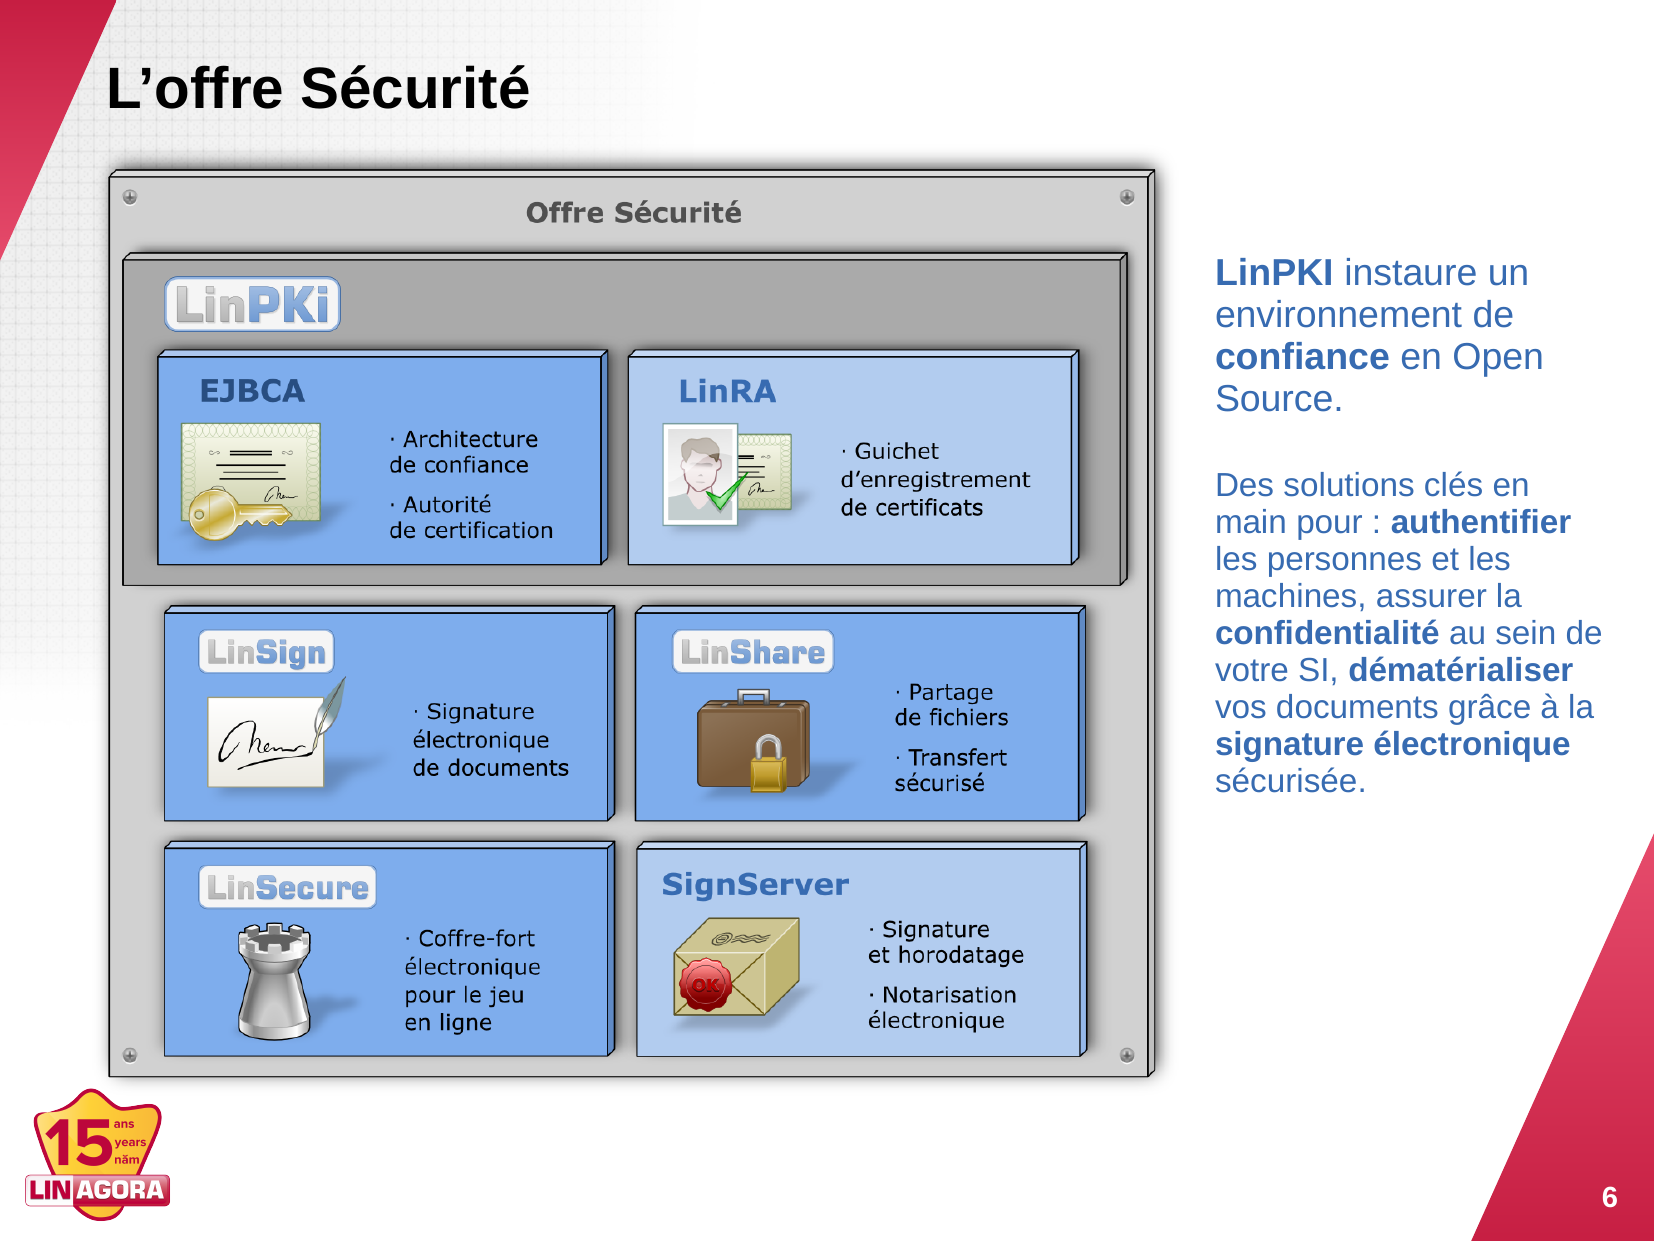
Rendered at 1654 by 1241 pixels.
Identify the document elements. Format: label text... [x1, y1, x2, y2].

title L’offre Sécurité [106, 0, 1571, 178]
picture [0, 27, 1189, 1229]
list LinPKI instaure un environnement de confiance en Open Source. Des solutions clés en main pour : authentifier les personnes et les machines, assurer la confidentialité au sein de votre SI, dématérialiser vos documents grâce à la signature électronique sécurisée. [1215, 251, 1608, 1098]
